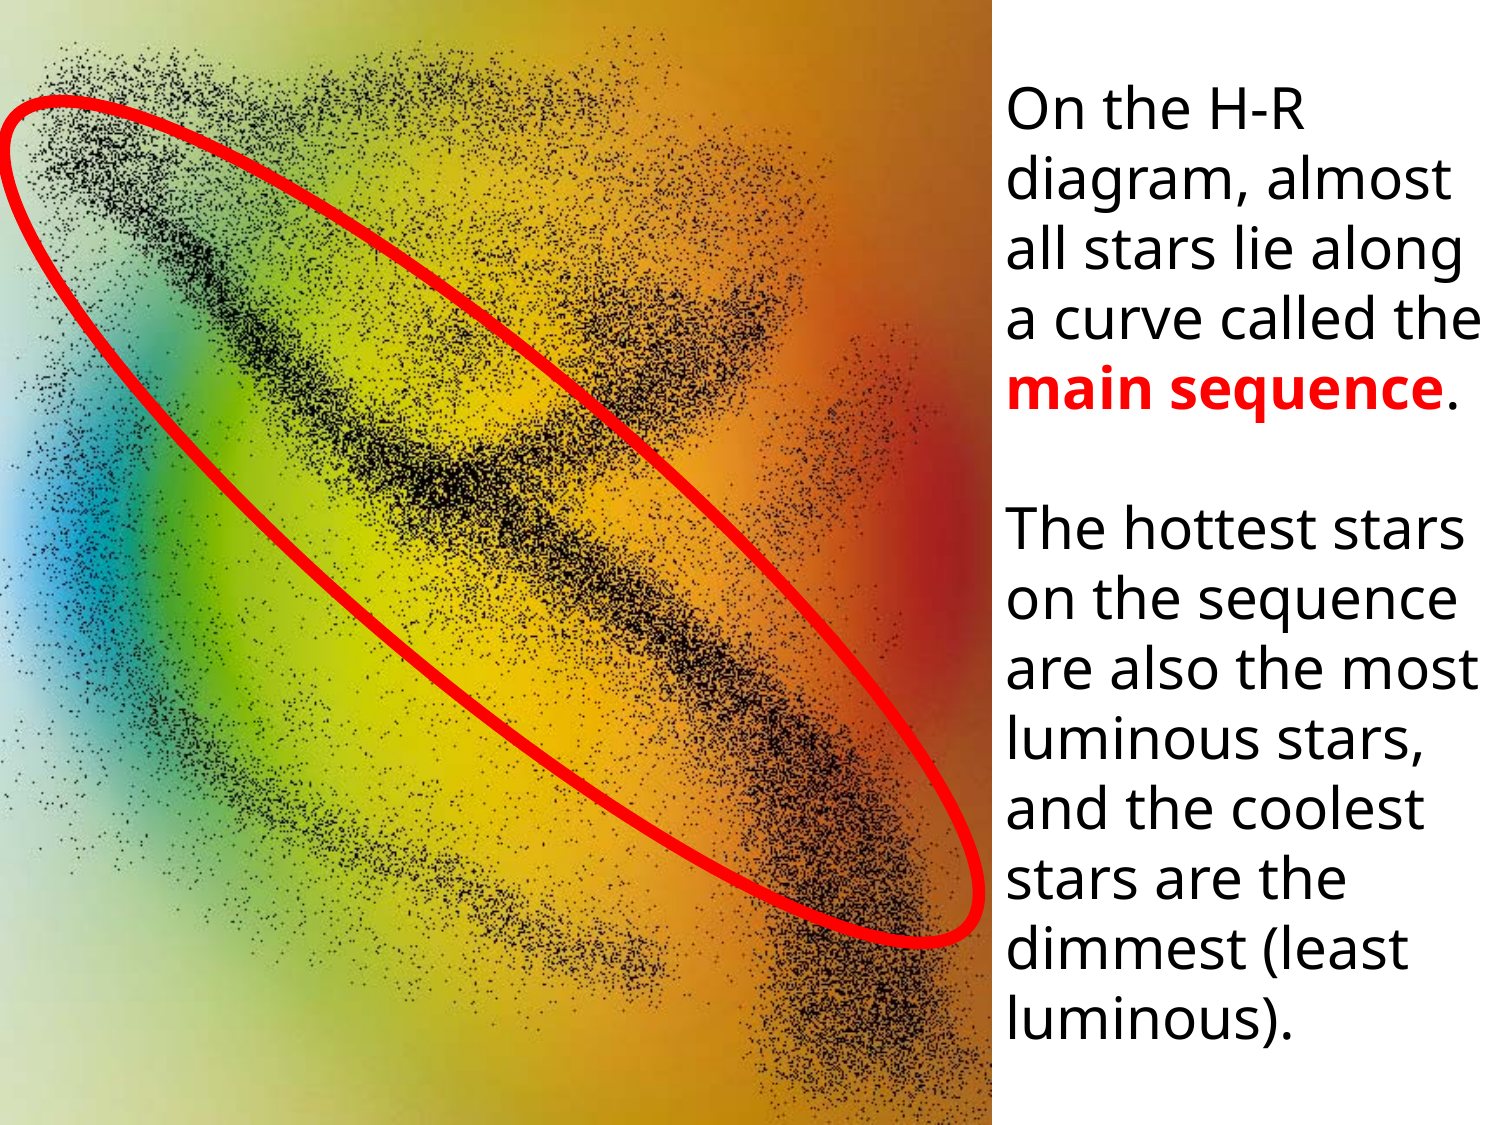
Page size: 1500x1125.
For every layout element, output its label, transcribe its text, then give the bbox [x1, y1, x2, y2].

picture [11, 108, 972, 936]
text_box On the H-R diagram, almost all stars lie along a curve called the main sequence. The hottest stars on the sequence are also the most luminous stars, and the coolest stars are the dimmest (least luminous). [992, 63, 1500, 1059]
picture [0, 0, 992, 1125]
